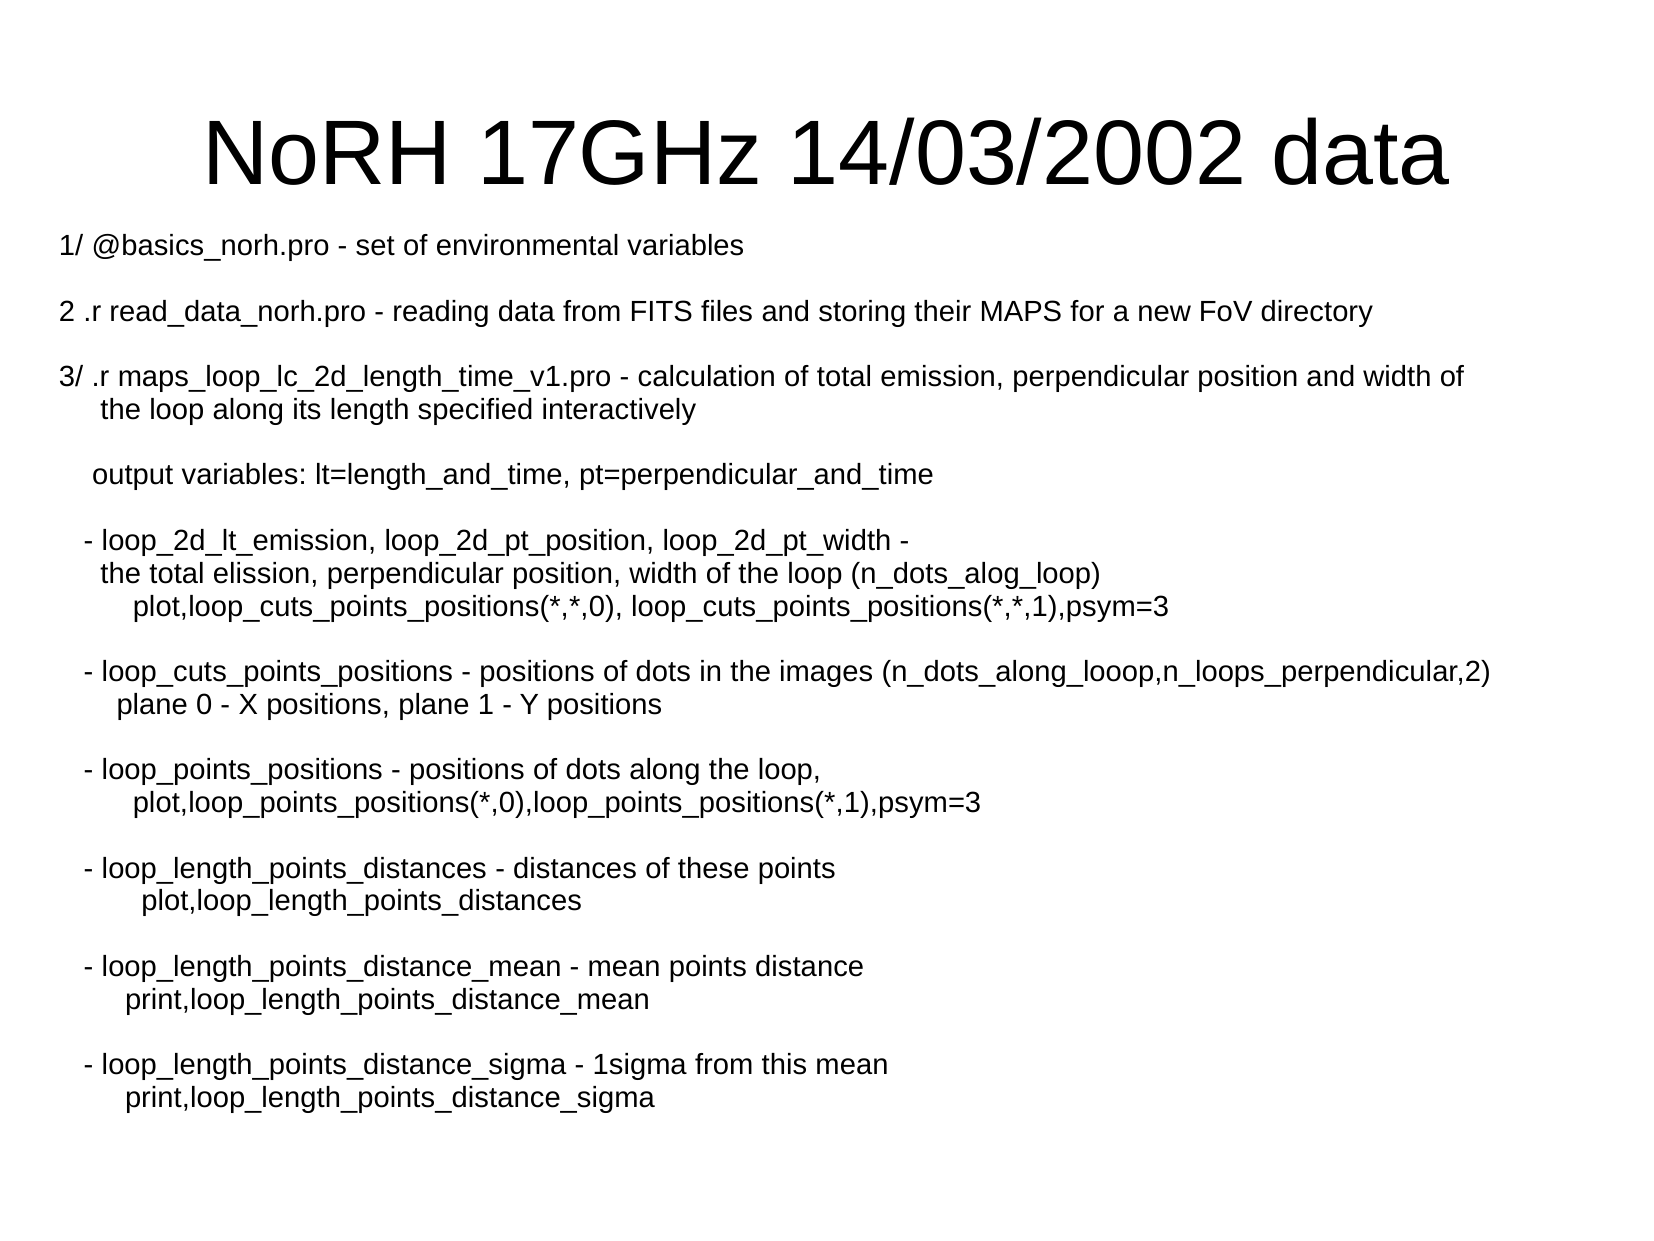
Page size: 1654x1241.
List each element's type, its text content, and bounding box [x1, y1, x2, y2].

subtitle 1/ @basics_norh.pro - set of environmental variables 2 .r read_data_norh.pro - reading data from FITS files and storing their MAPS for a new FoV directory 3/ .r maps_loop_lc_2d_length_time_v1.pro - calculation of total emission, perpendicular position and width of the loop along its length specified interactively output variables: lt=length_and_time, pt=perpendicular_and_time - loop_2d_lt_emission, loop_2d_pt_position, loop_2d_pt_width - the total elission, perpendicular position, width of the loop (n_dots_alog_loop) plot,loop_cuts_points_positions(*,*,0), loop_cuts_points_positions(*,*,1),psym=3 - loop_cuts_points_positions - positions of dots in the images (n_dots_along_looop,n_loops_perpendicular,2) plane 0 - X positions, plane 1 - Y positions - loop_points_positions - positions of dots along the loop, plot,loop_points_positions(*,0),loop_points_positions(*,1),psym=3 - loop_length_points_distances - distances of these points plot,loop_length_points_distances - loop_length_points_distance_mean - mean points distance print,loop_length_points_distance_mean - loop_length_points_distance_sigma - 1sigma from this mean print,loop_length_points_distance_sigma [59, 212, 1515, 1114]
title NoRH 17GHz 14/03/2002 data [82, 49, 1571, 257]
